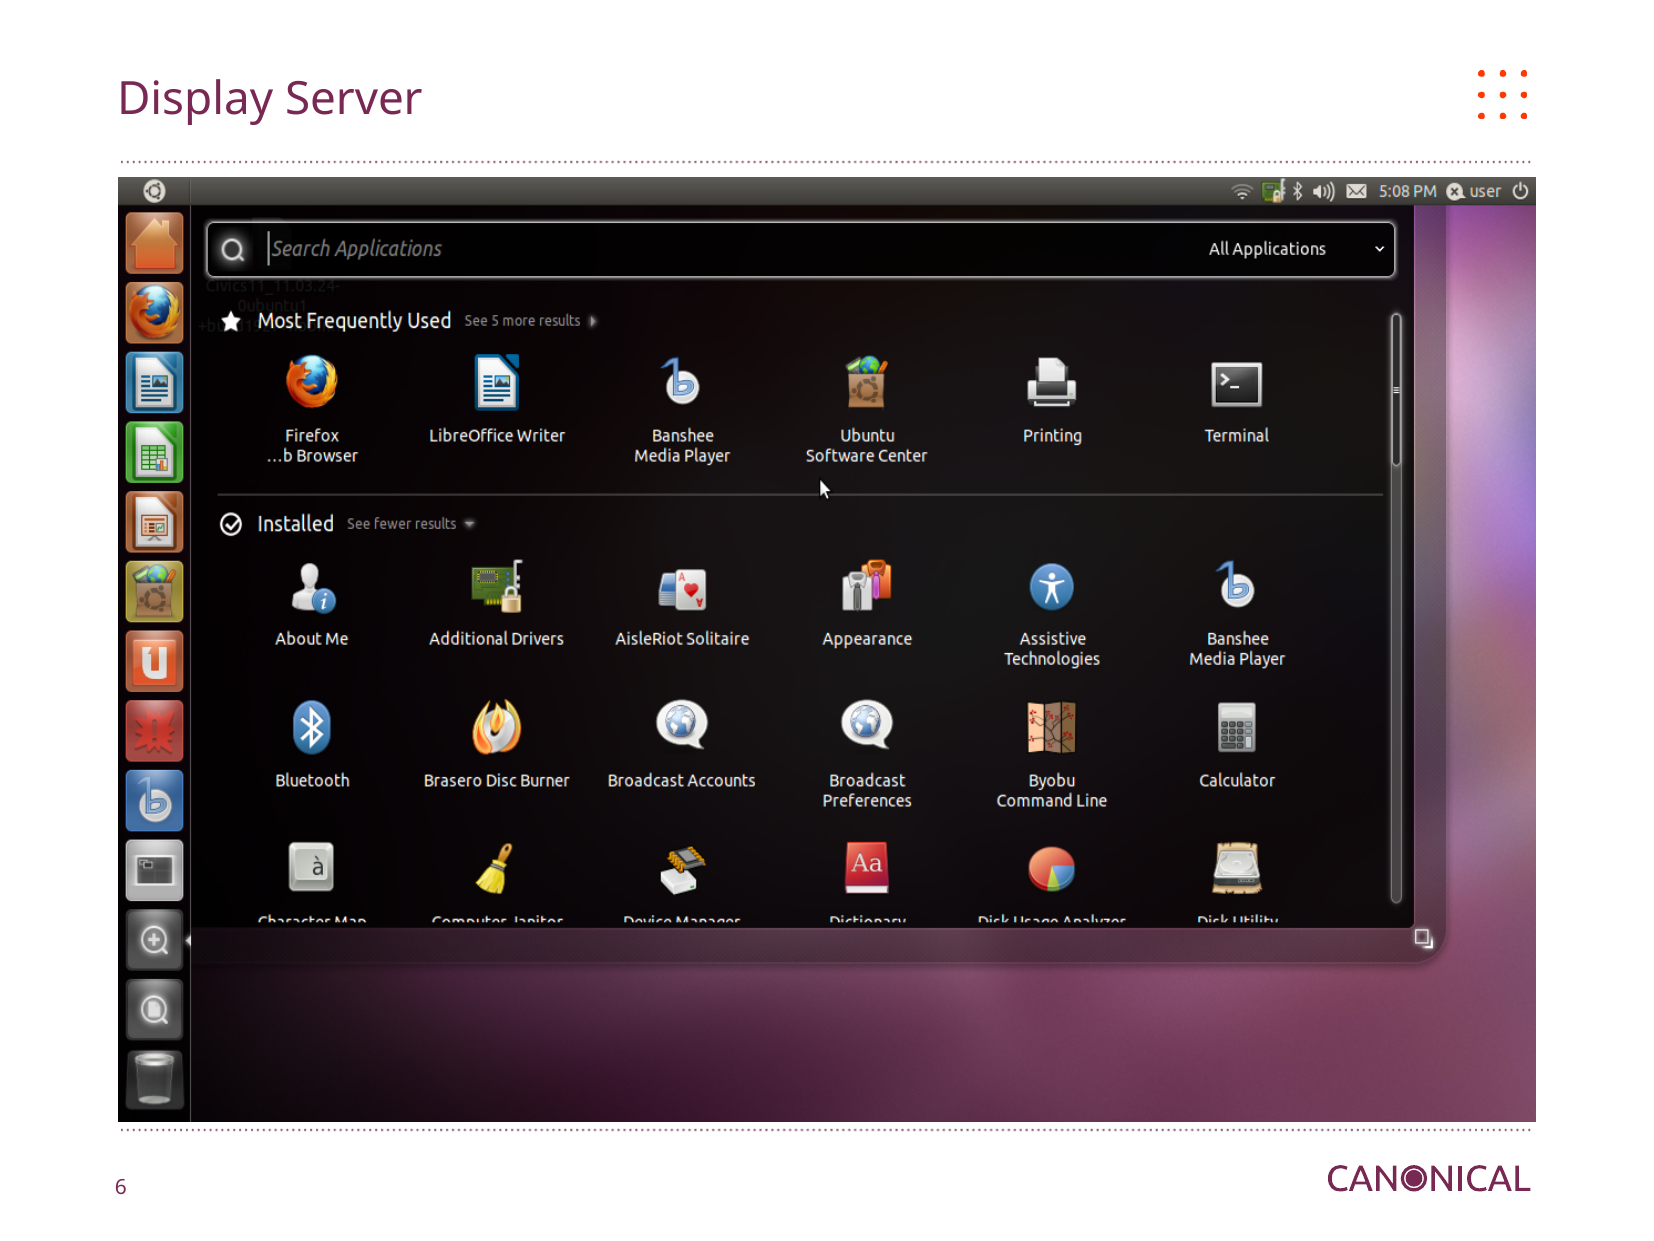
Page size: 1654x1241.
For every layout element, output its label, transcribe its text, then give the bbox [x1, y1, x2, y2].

picture [111, 159, 1533, 166]
picture [1478, 70, 1527, 119]
picture [111, 1127, 1533, 1134]
picture [118, 177, 1536, 1123]
title Display Server [117, 71, 1447, 123]
